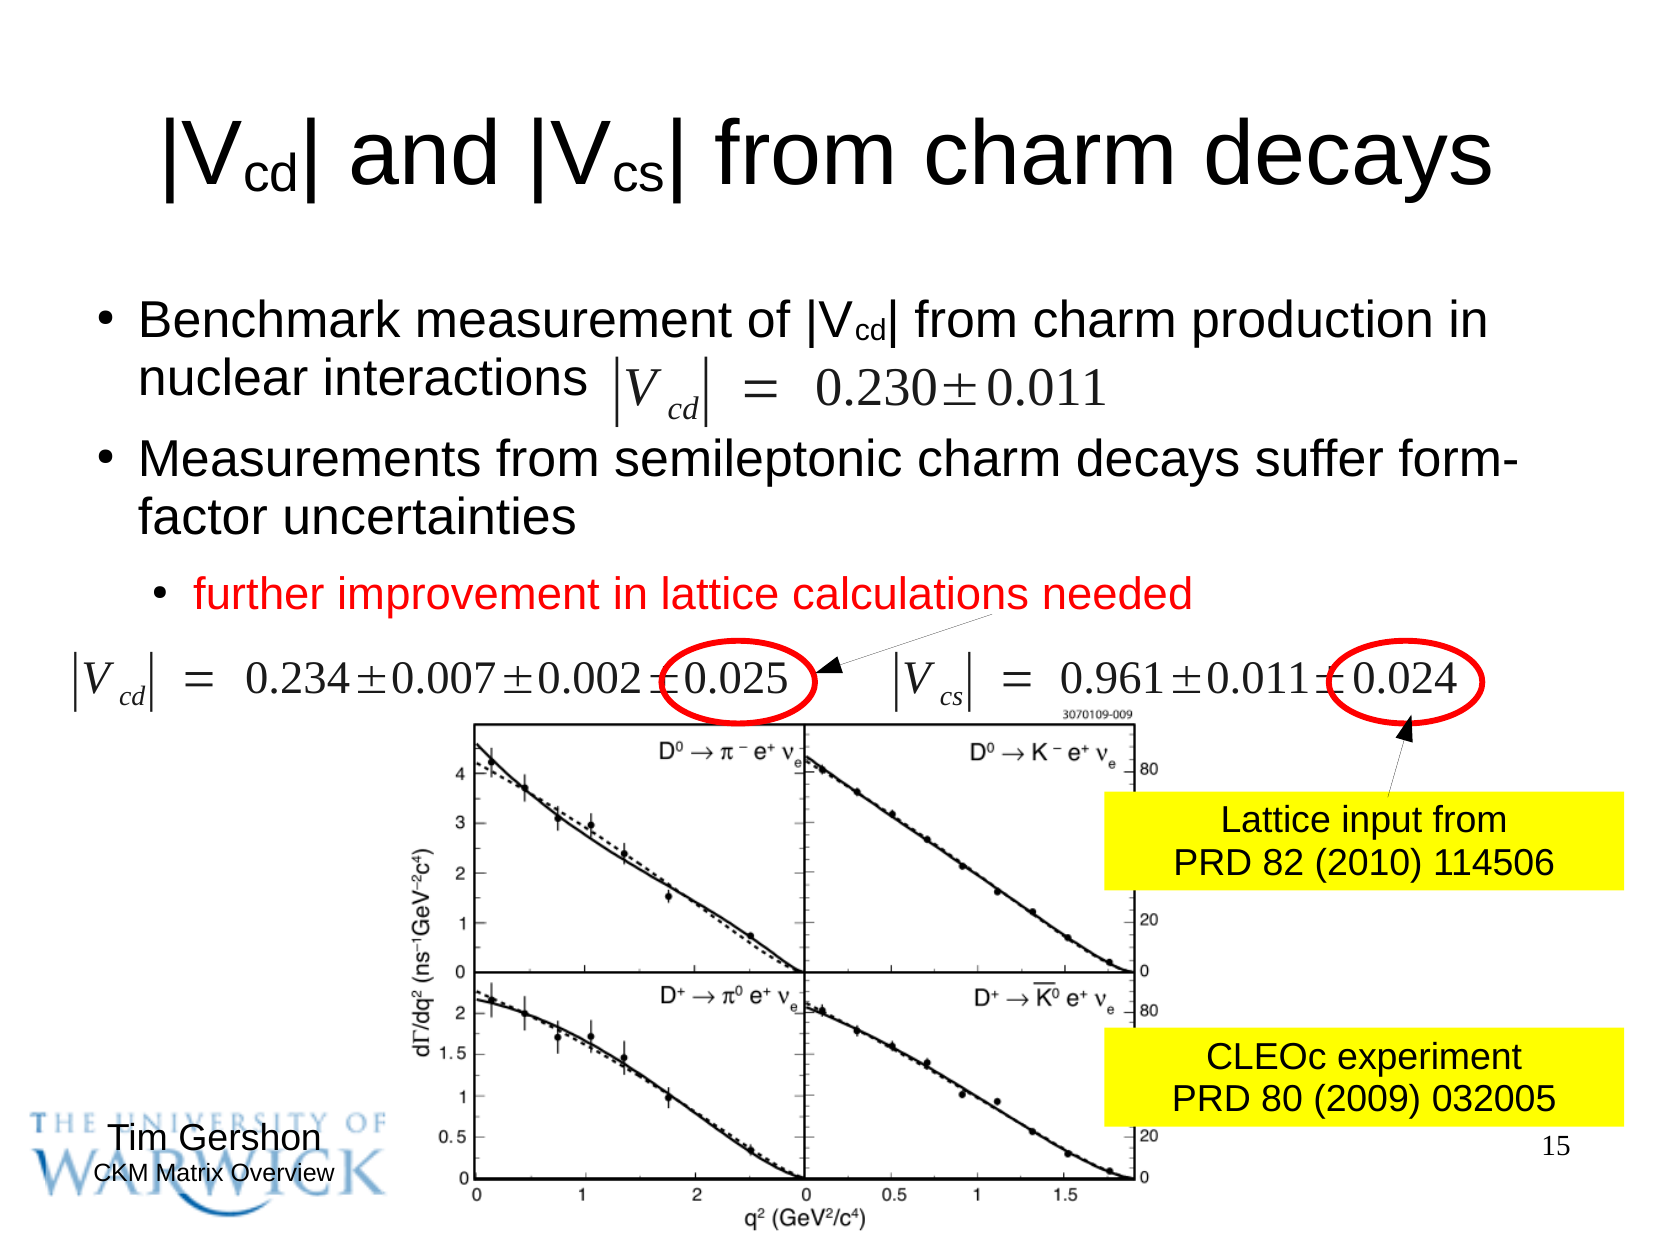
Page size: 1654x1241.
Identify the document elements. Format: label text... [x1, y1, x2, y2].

picture [704, 715, 772, 720]
list Benchmark measurement of |Vcd| from charm production in nuclear interactions Measurements from semileptonic charm decays suffer form-factor uncertainties further improvement in lattice calculations needed [82, 290, 1571, 621]
text_box Lattice input from PRD 82 (2010) 114506 [1104, 791, 1625, 891]
title |Vcd| and |Vcs| from charm decays [82, 56, 1571, 250]
chart [592, 354, 1123, 431]
chart [1461, 649, 1469, 654]
picture [801, 690, 809, 701]
chart [1332, 649, 1469, 715]
picture [19, 690, 1179, 1239]
chart [54, 649, 683, 715]
chart [875, 649, 1350, 715]
chart [665, 649, 801, 715]
text_box CLEOc experiment PRD 80 (2009) 032005 [1104, 1027, 1625, 1127]
text_box Tim Gershon CKM Matrix Overview [45, 1108, 384, 1194]
